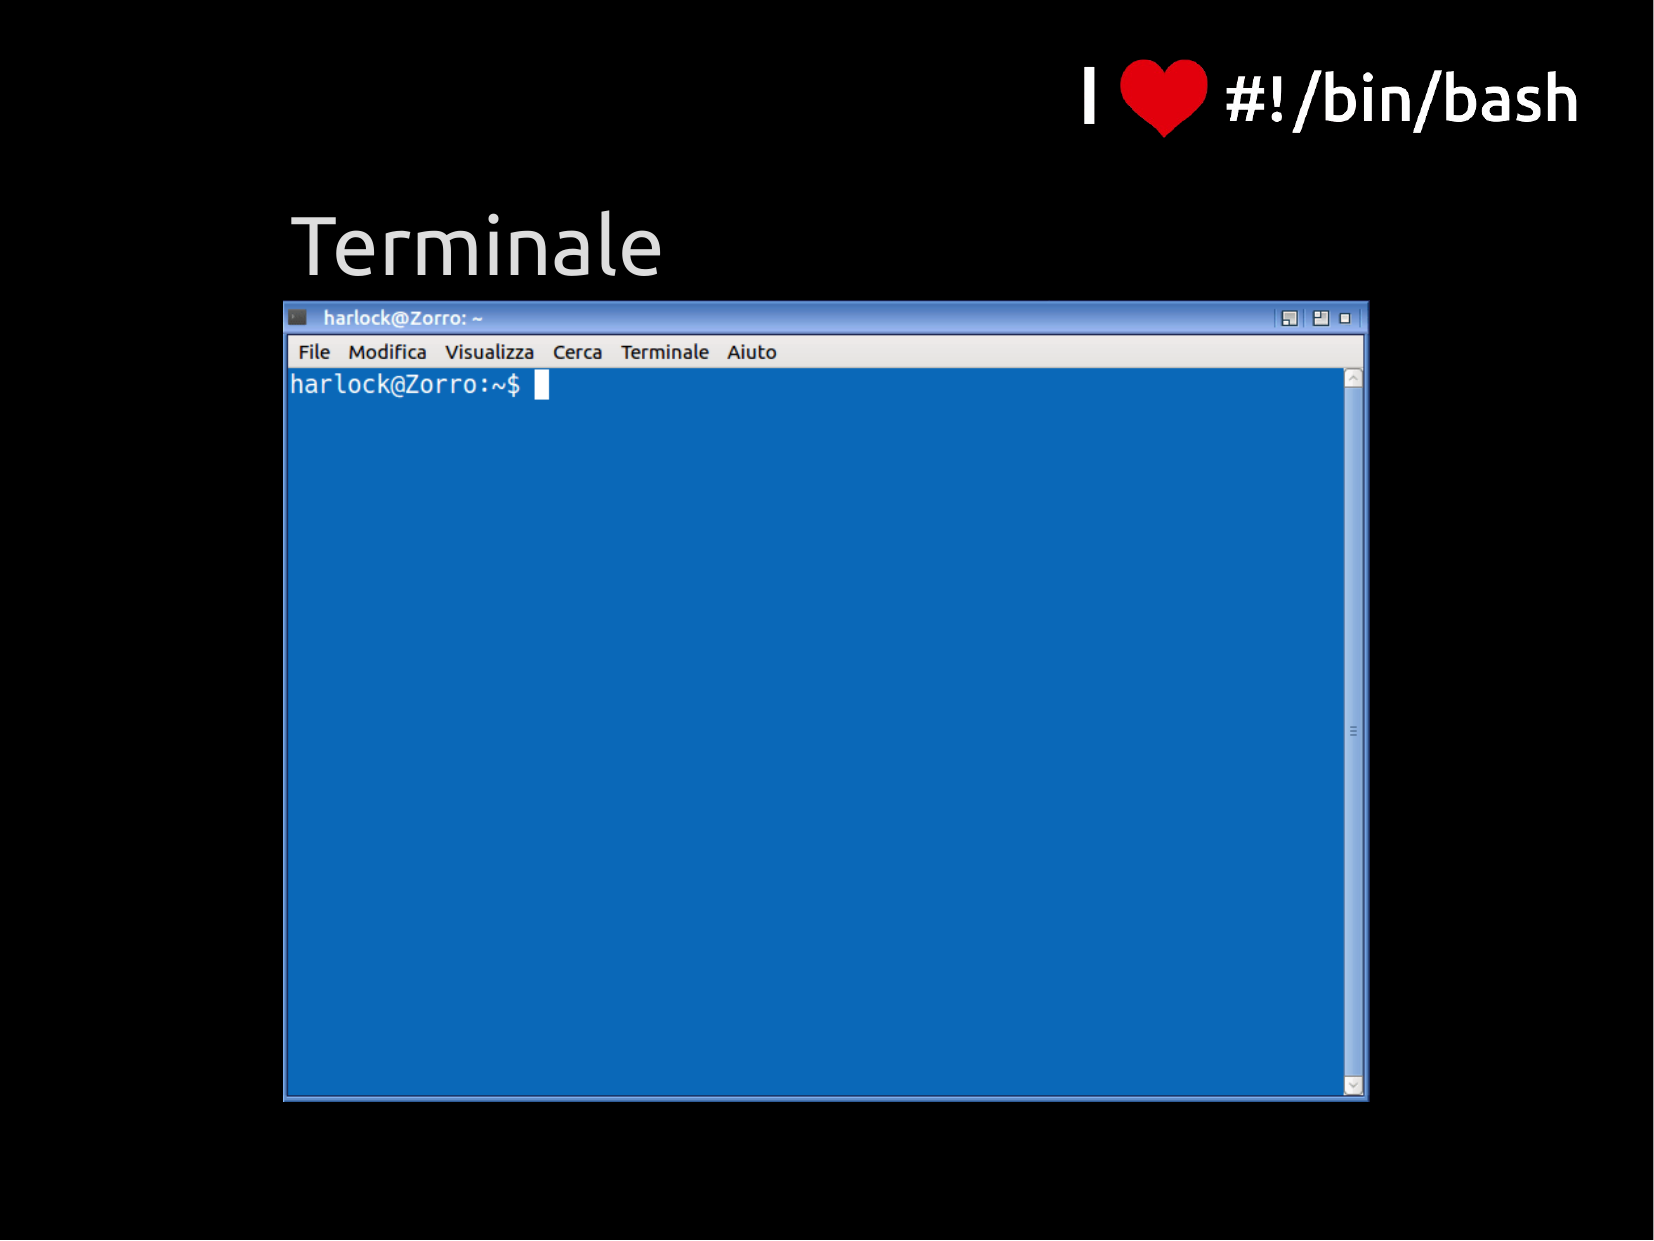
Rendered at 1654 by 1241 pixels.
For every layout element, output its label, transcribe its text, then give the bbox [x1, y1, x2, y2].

text_box Terminale [275, 191, 713, 300]
picture [1064, 45, 1595, 154]
picture [283, 300, 1370, 1102]
